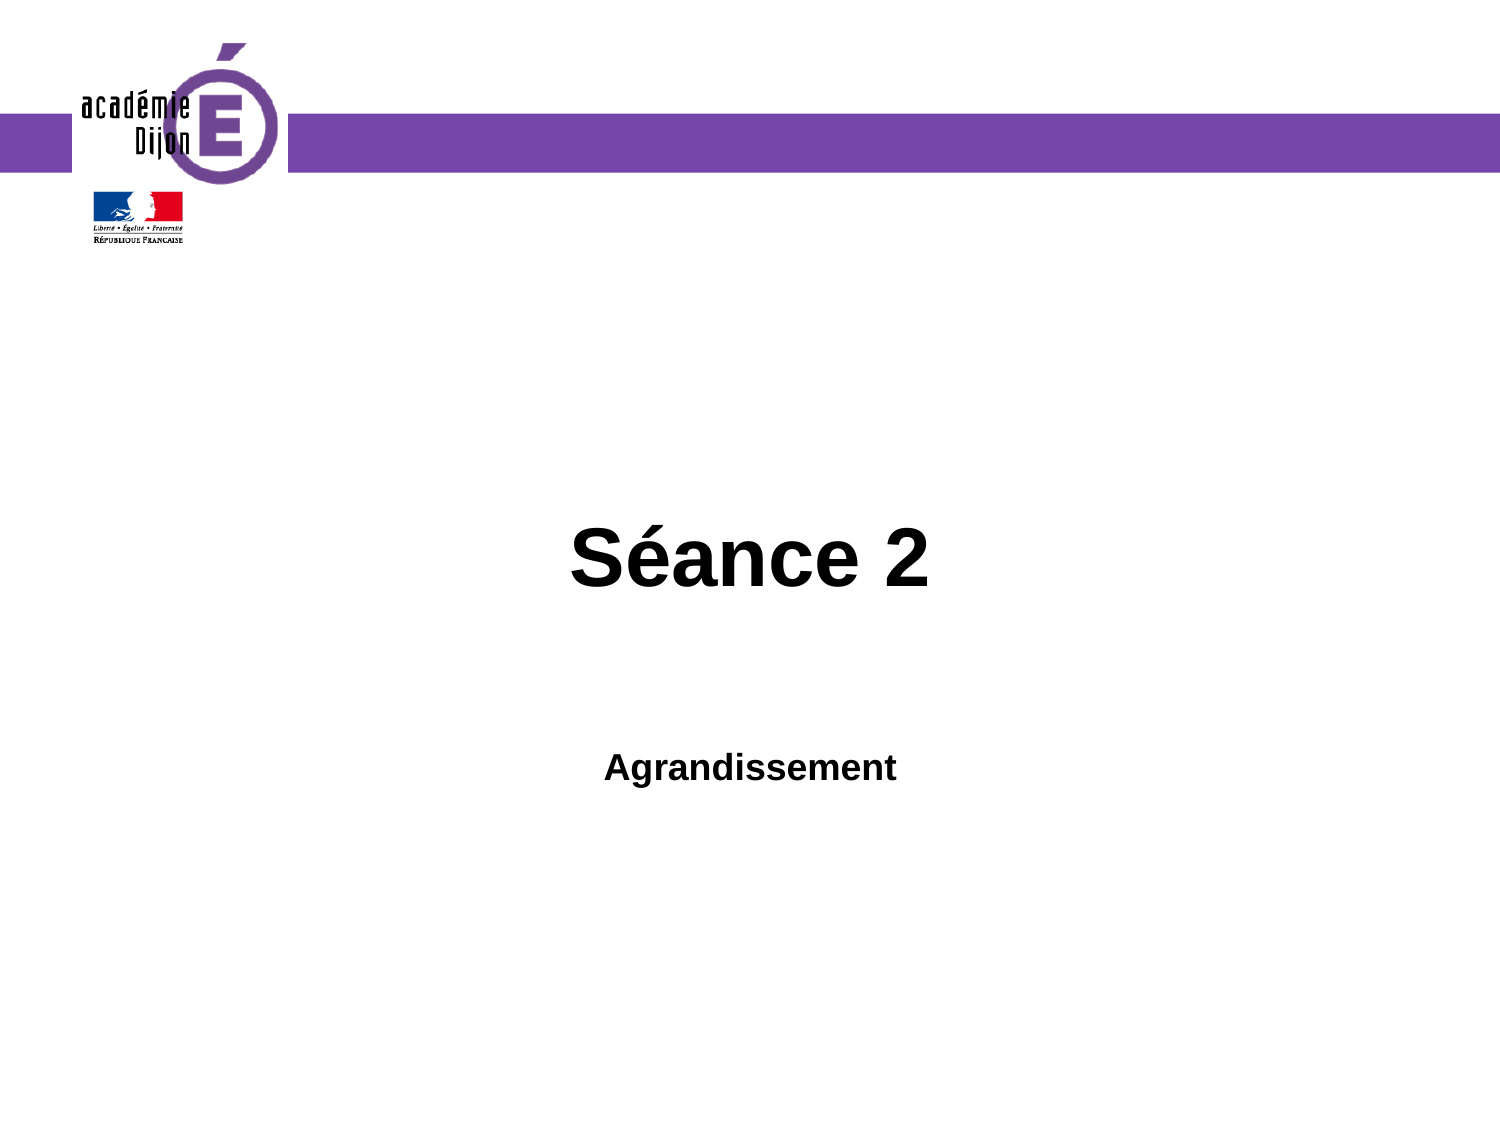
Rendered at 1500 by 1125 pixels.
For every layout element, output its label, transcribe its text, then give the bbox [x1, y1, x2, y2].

list Séance 2 Agrandissement [75, 262, 1425, 1005]
title [360, 44, 1425, 262]
picture [82, 43, 278, 243]
